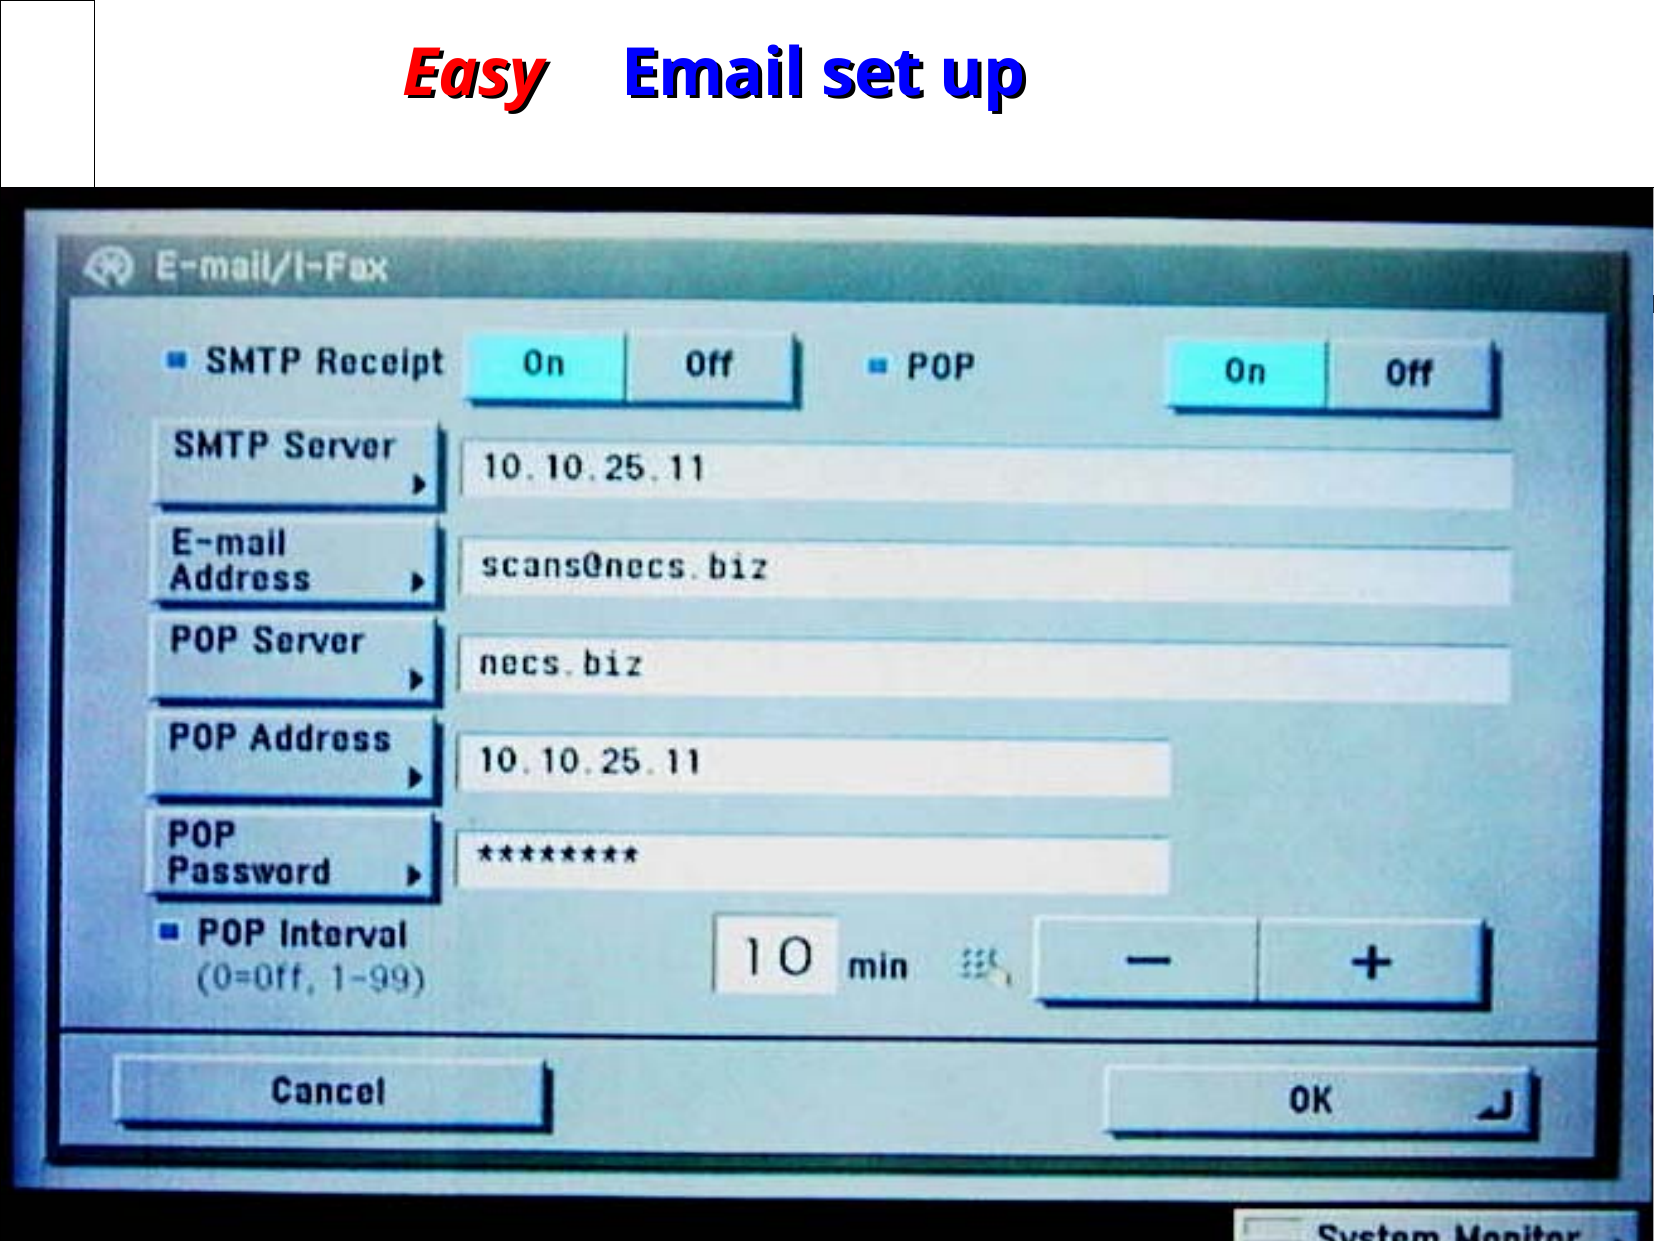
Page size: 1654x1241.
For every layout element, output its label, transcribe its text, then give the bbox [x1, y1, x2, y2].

text_box Email set up [621, 24, 1237, 167]
text_box Easy [402, 24, 615, 160]
picture [0, 187, 1654, 1241]
